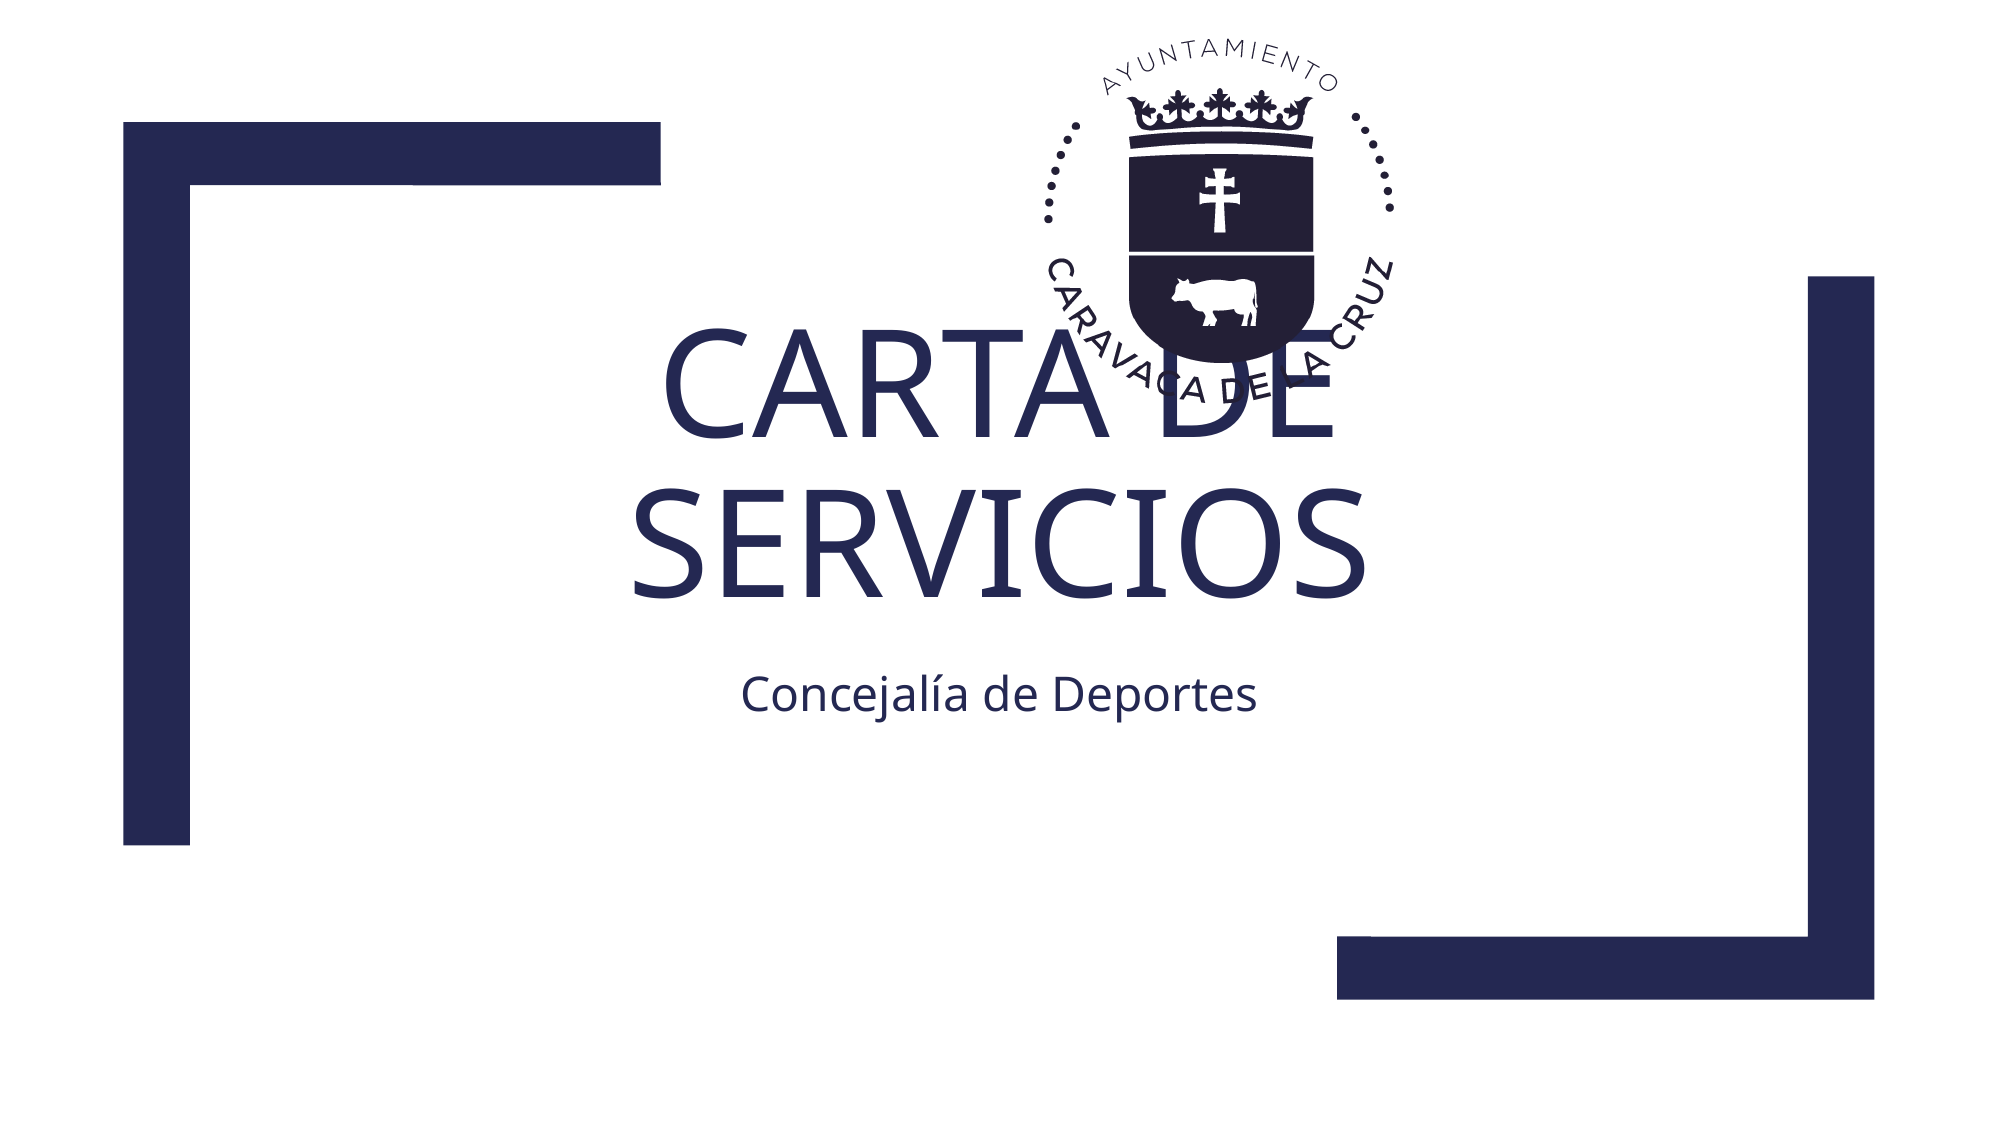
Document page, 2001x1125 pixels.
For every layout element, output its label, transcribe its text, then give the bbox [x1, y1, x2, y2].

picture [1036, 35, 1403, 414]
subtitle Concejalía de Deportes [439, 649, 1561, 828]
title Carta de Servicios [314, 293, 1686, 638]
